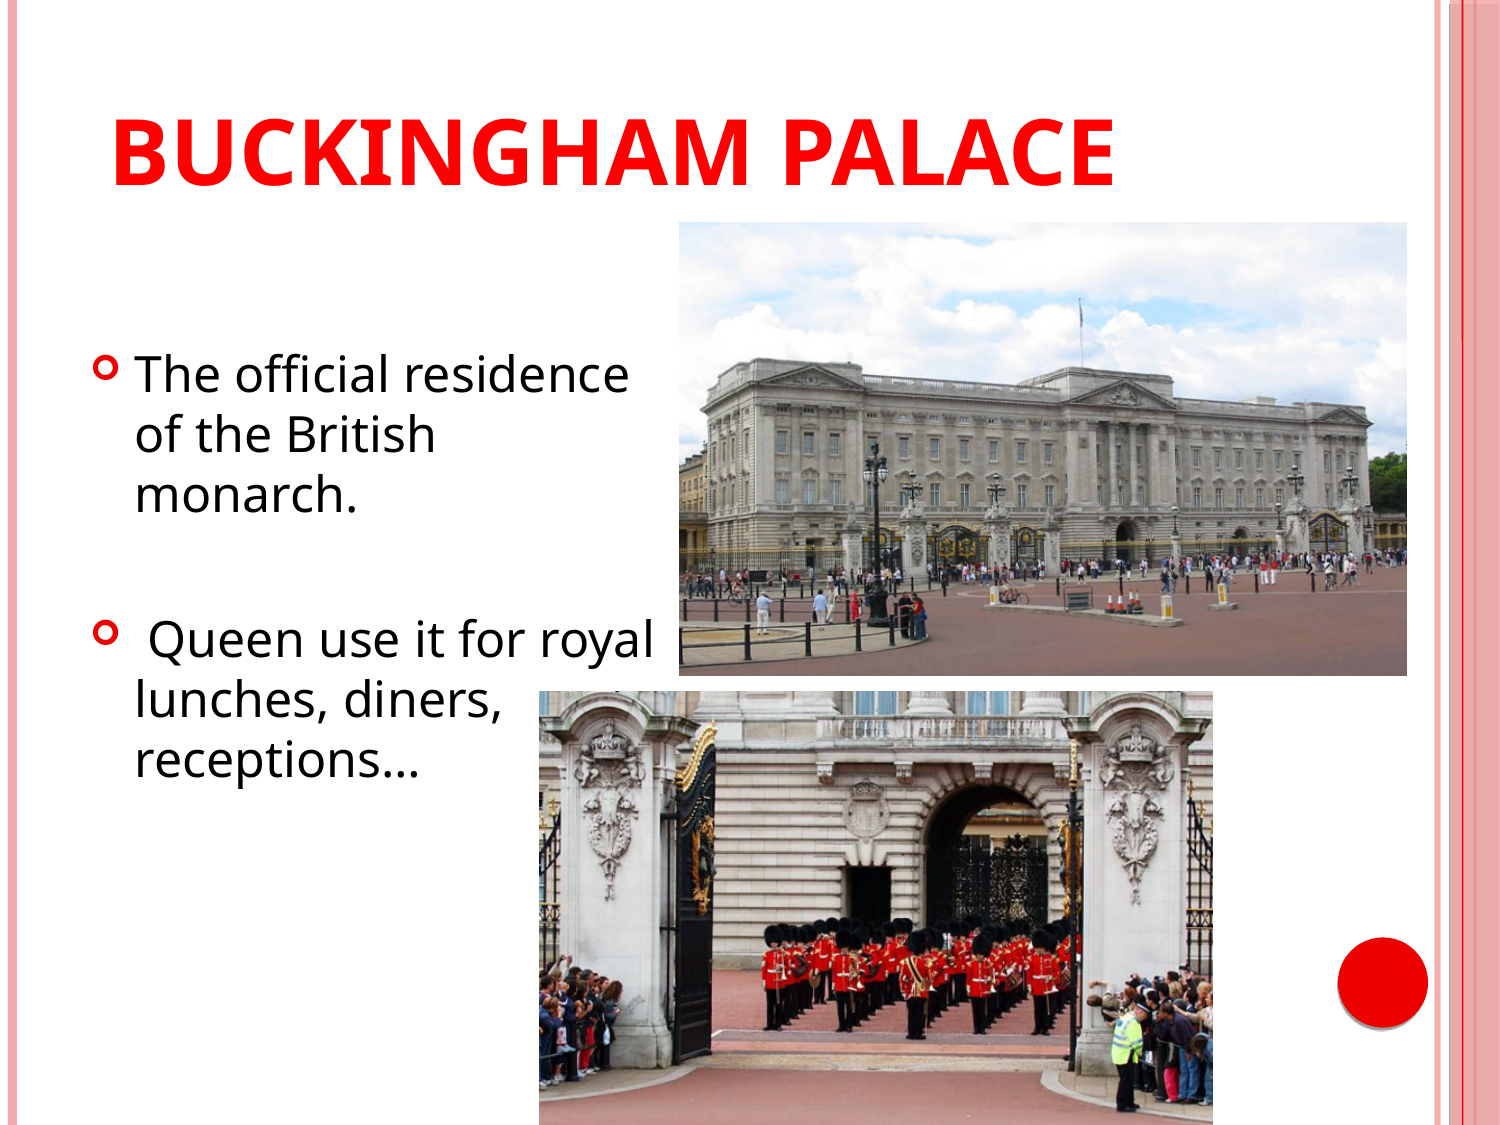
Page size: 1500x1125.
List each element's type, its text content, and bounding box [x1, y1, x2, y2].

title BUCKINGHAM PALACE [93, 23, 1319, 211]
picture [679, 222, 1407, 676]
list The official residence of the British monarch. Queen use it for royal lunches, diners, receptions… [75, 262, 675, 1013]
picture [539, 691, 1213, 1125]
